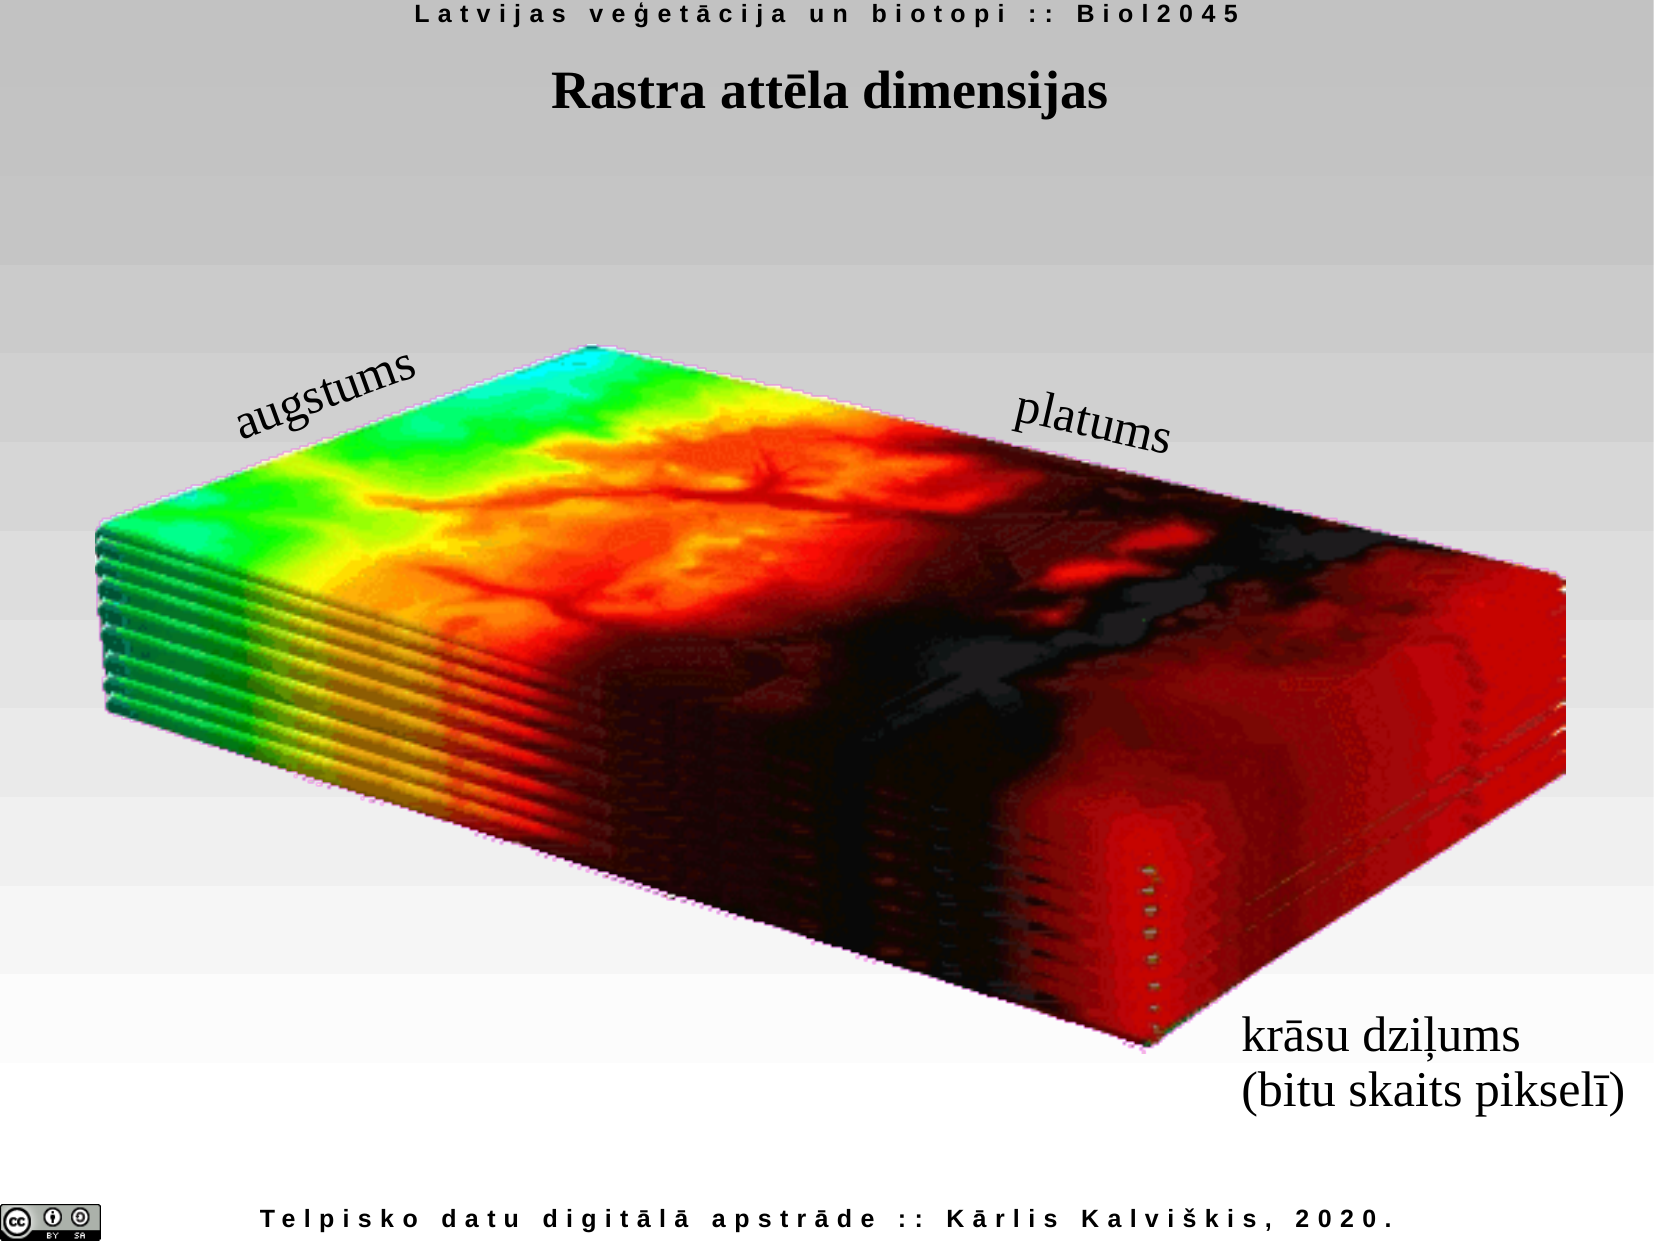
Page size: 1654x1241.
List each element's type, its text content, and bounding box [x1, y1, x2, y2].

text_box platums [1011, 376, 1179, 466]
text_box krāsu dziļums (bitu skaits pikselī) [1241, 1006, 1626, 1118]
picture [0, 0, 1654, 1241]
text_box augstums [225, 333, 423, 451]
title Rastra attēla dimensijas [34, 61, 1626, 296]
